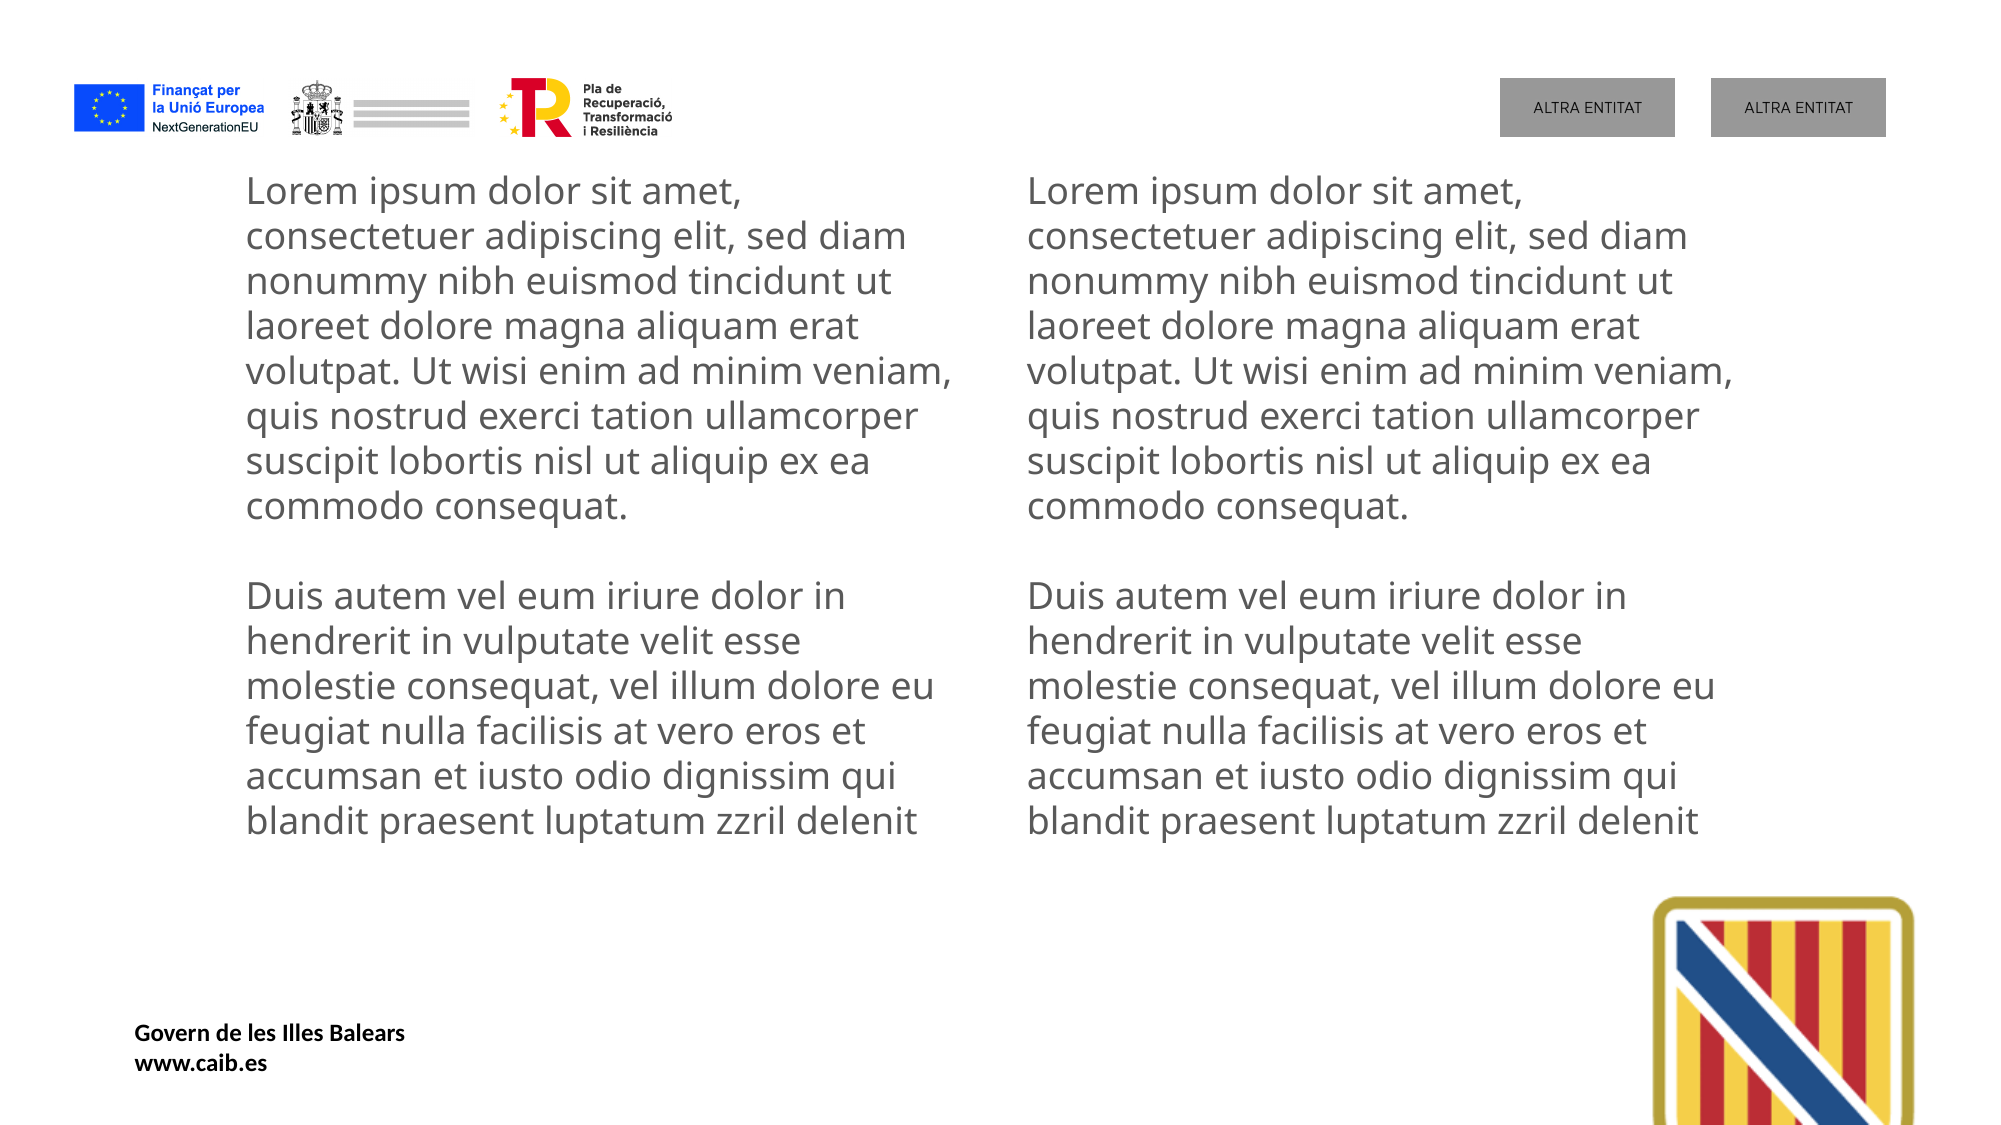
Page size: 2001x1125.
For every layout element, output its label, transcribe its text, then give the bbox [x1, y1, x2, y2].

text_box Lorem ipsum dolor sit amet, consectetuer adipiscing elit, sed diam nonummy nibh euismod tincidunt ut laoreet dolore magna aliquam erat volutpat. Ut wisi enim ad minim veniam, quis nostrud exerci tation ullamcorper suscipit lobortis nisl ut aliquip ex ea commodo consequat. Duis autem vel eum iriure dolor in hendrerit in vulputate velit esse molestie consequat, vel illum dolore eu feugiat nulla facilisis at vero eros et accumsan et iusto odio dignissim qui blandit praesent luptatum zzril delenit [1011, 159, 1751, 863]
text_box Govern de les Illes Balears www.caib.es [120, 1009, 421, 1084]
picture [288, 78, 475, 137]
picture [1711, 78, 1886, 137]
picture [1500, 78, 1675, 137]
text_box Lorem ipsum dolor sit amet, consectetuer adipiscing elit, sed diam nonummy nibh euismod tincidunt ut laoreet dolore magna aliquam erat volutpat. Ut wisi enim ad minim veniam, quis nostrud exerci tation ullamcorper suscipit lobortis nisl ut aliquip ex ea commodo consequat. Duis autem vel eum iriure dolor in hendrerit in vulputate velit esse molestie consequat, vel illum dolore eu feugiat nulla facilisis at vero eros et accumsan et iusto odio dignissim qui blandit praesent luptatum zzril delenit [230, 159, 970, 863]
picture [1534, 852, 1965, 1125]
picture [74, 78, 264, 137]
picture [499, 78, 672, 137]
